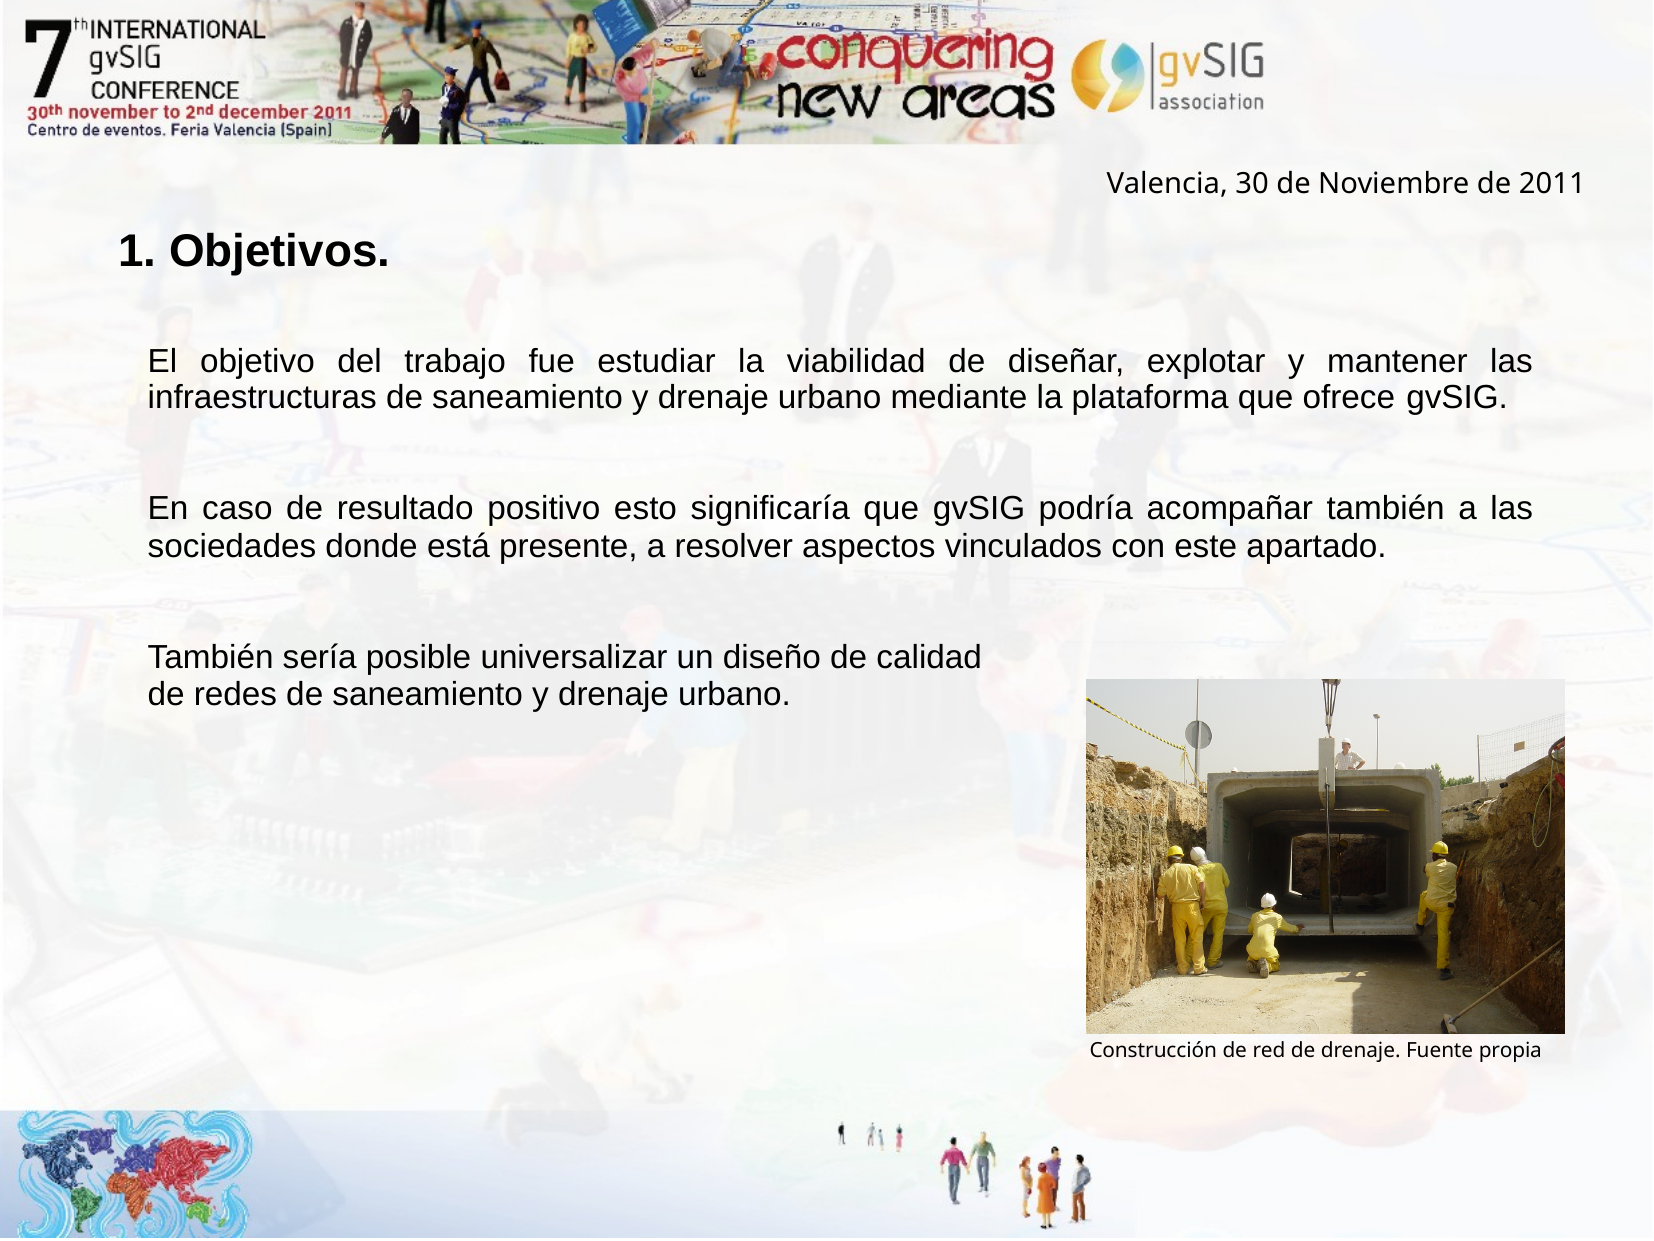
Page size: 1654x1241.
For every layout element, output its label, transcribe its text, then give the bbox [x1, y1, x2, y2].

title Valencia, 30 de Noviembre de 2011 [1051, 156, 1642, 207]
title Construcción de red de drenaje. Fuente propia [1074, 1029, 1565, 1070]
text_box El objetivo del trabajo fue estudiar la viabilidad de diseñar, explotar y mantener las infraestructuras de saneamiento y drenaje urbano mediante la plataforma que ofrece gvSIG. En caso de resultado positivo esto significaría que gvSIG podría acompañar también a las sociedades donde está presente, a resolver aspectos vinculados con este apartado. También sería posible universalizar un diseño de calidad de redes de saneamiento y drenaje urbano. [147, 267, 1536, 861]
text_box 1. Objetivos. [118, 224, 798, 277]
picture [0, 0, 1653, 1238]
